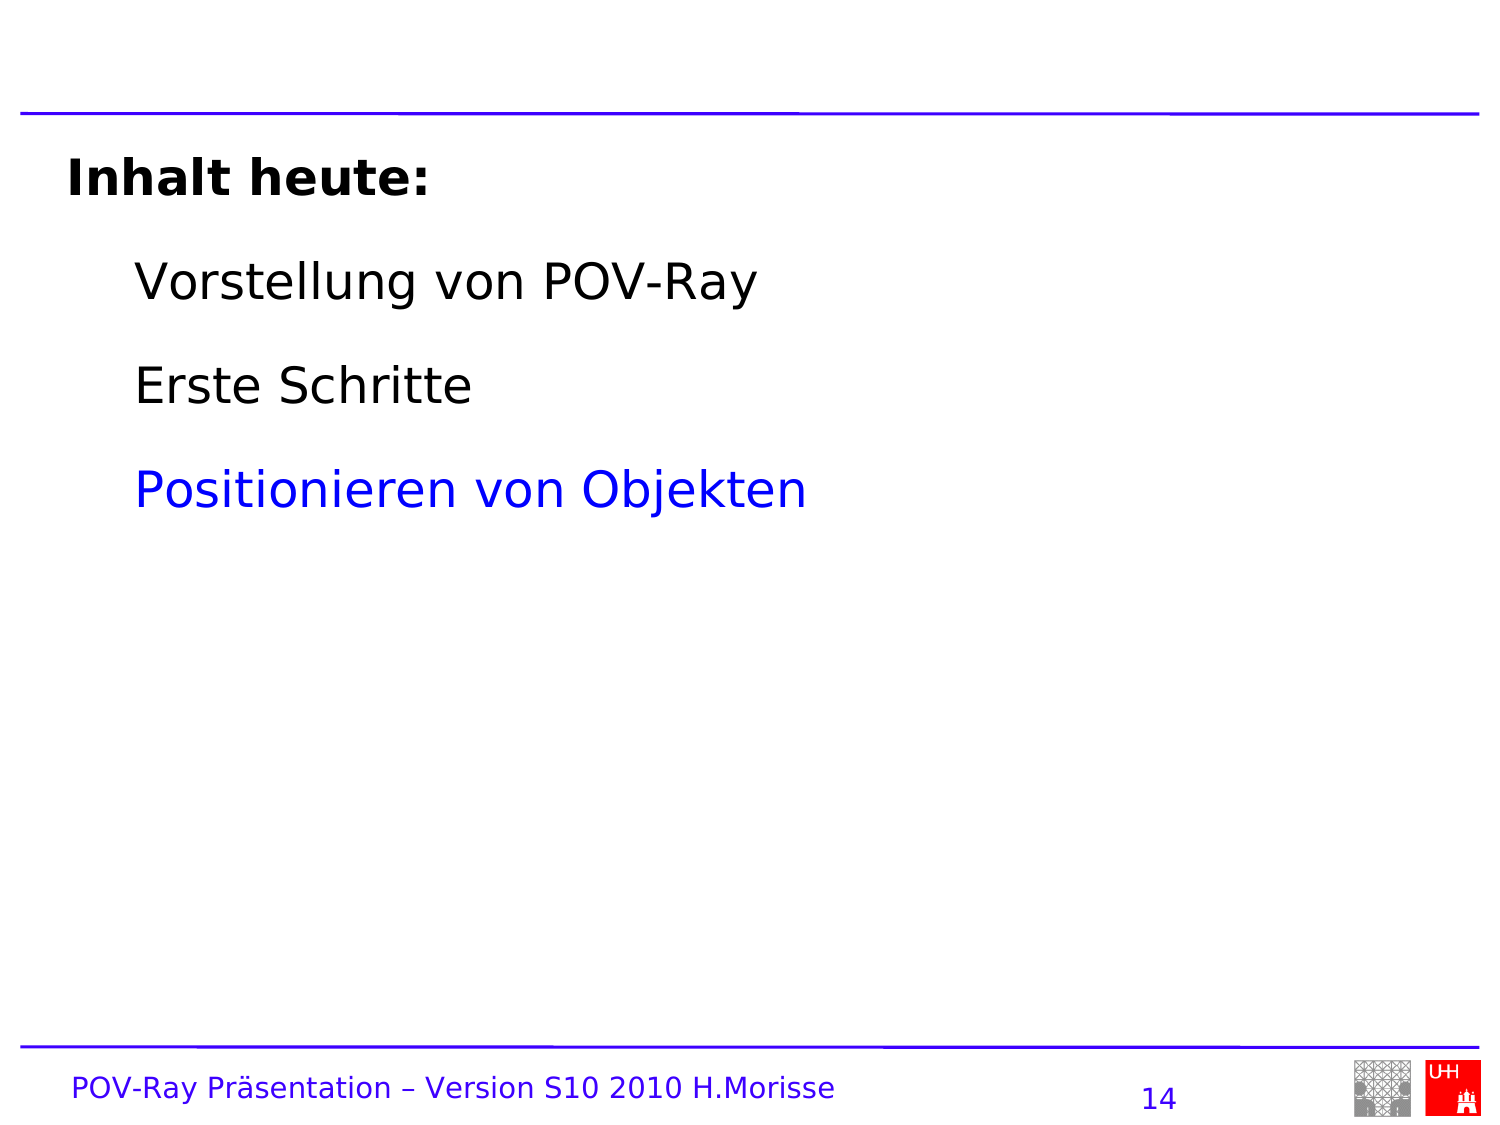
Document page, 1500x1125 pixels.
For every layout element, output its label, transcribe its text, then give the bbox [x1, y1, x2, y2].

picture [1422, 1058, 1483, 1119]
list Inhalt heute: Vorstellung von POV-Ray Erste Schritte Positionieren von Objekten [52, 148, 1471, 1031]
picture [1352, 1058, 1414, 1119]
